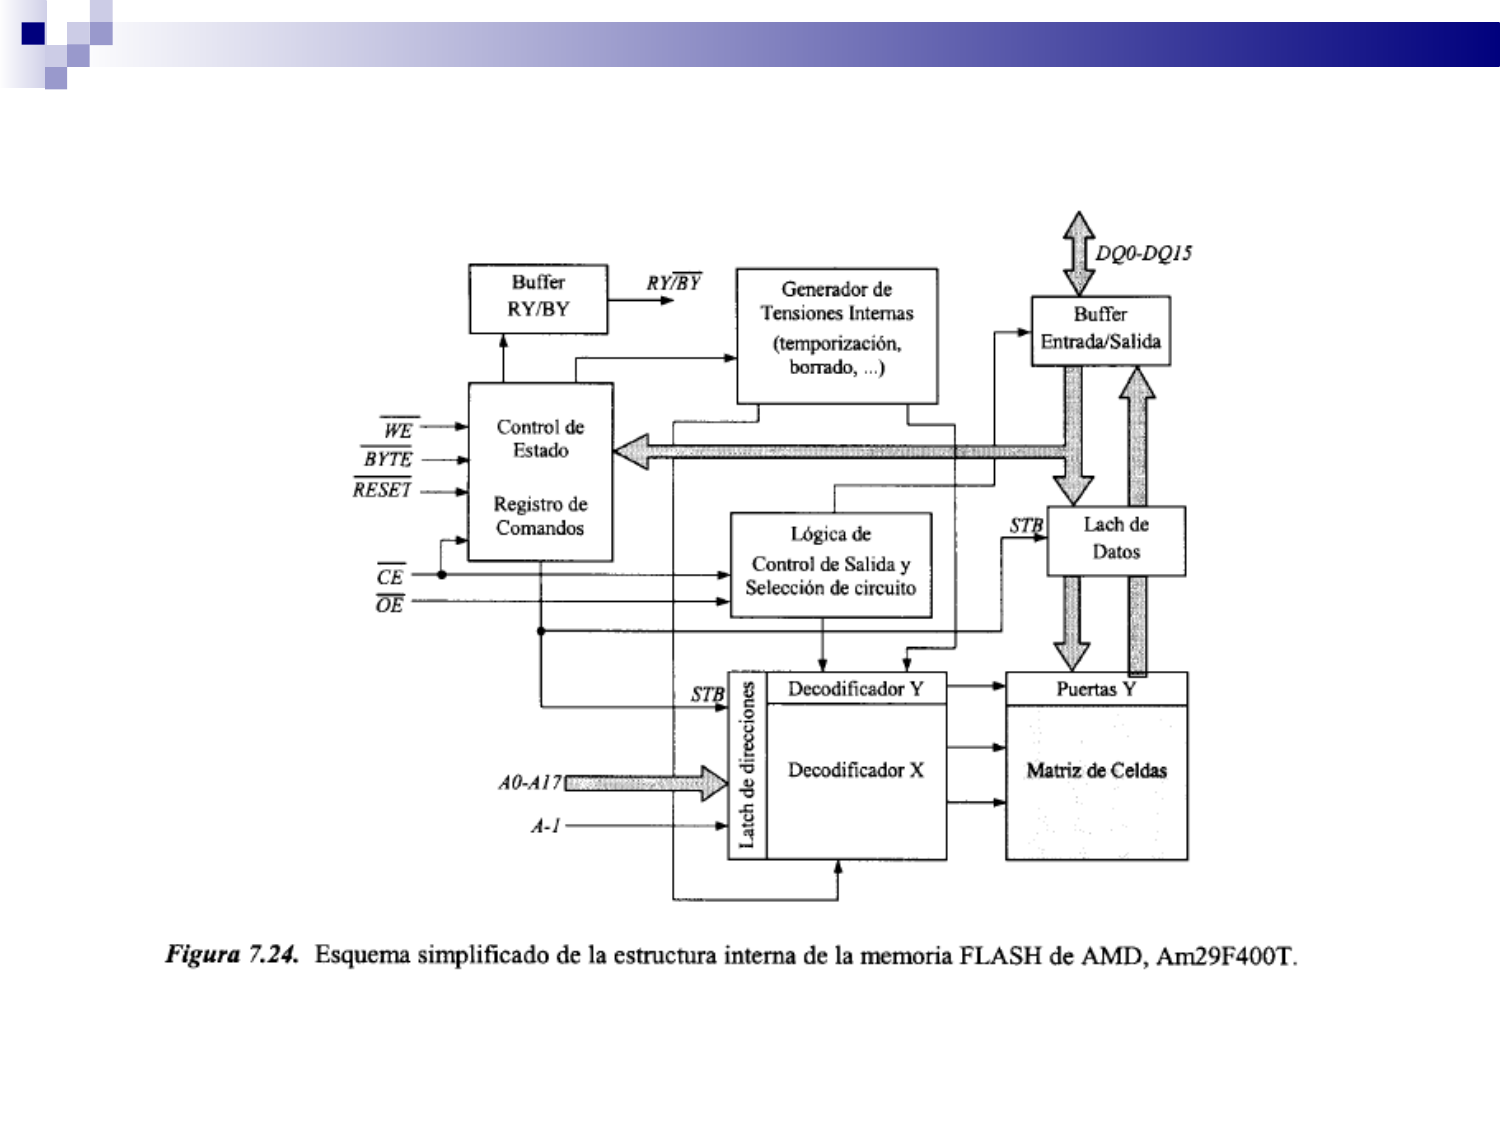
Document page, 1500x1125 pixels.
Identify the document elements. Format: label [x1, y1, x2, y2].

picture [147, 101, 1373, 994]
